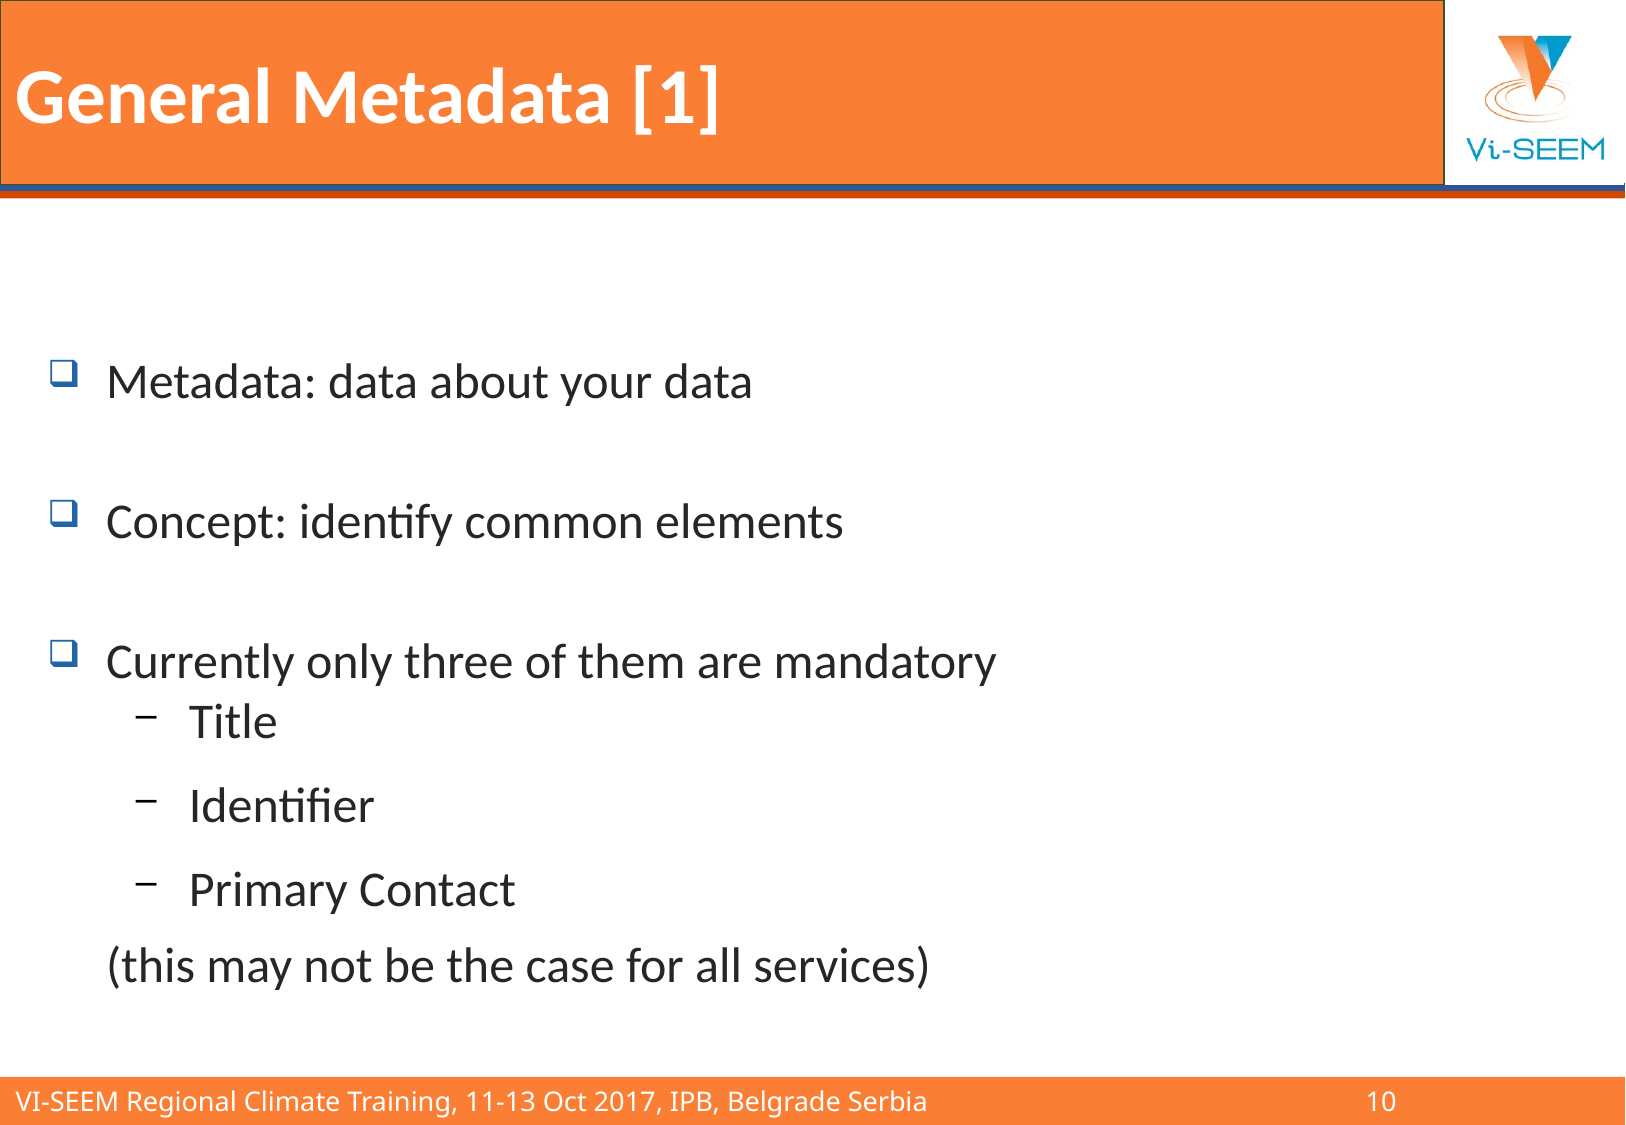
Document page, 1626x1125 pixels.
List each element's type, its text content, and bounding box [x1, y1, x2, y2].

list Metadata: data about your data Concept: identify common elements Currently only three of them are mandatory Title Identifier Primary Contact (this may not be the case for all services) [31, 271, 1593, 1076]
footer VI-SEEM Regional Climate Training, 11-13 Oct 2017, IPB, Belgrade Serbia <number> [0, 1076, 1625, 1125]
title General Metadata [1] [0, 0, 1445, 185]
picture [1445, 0, 1624, 185]
